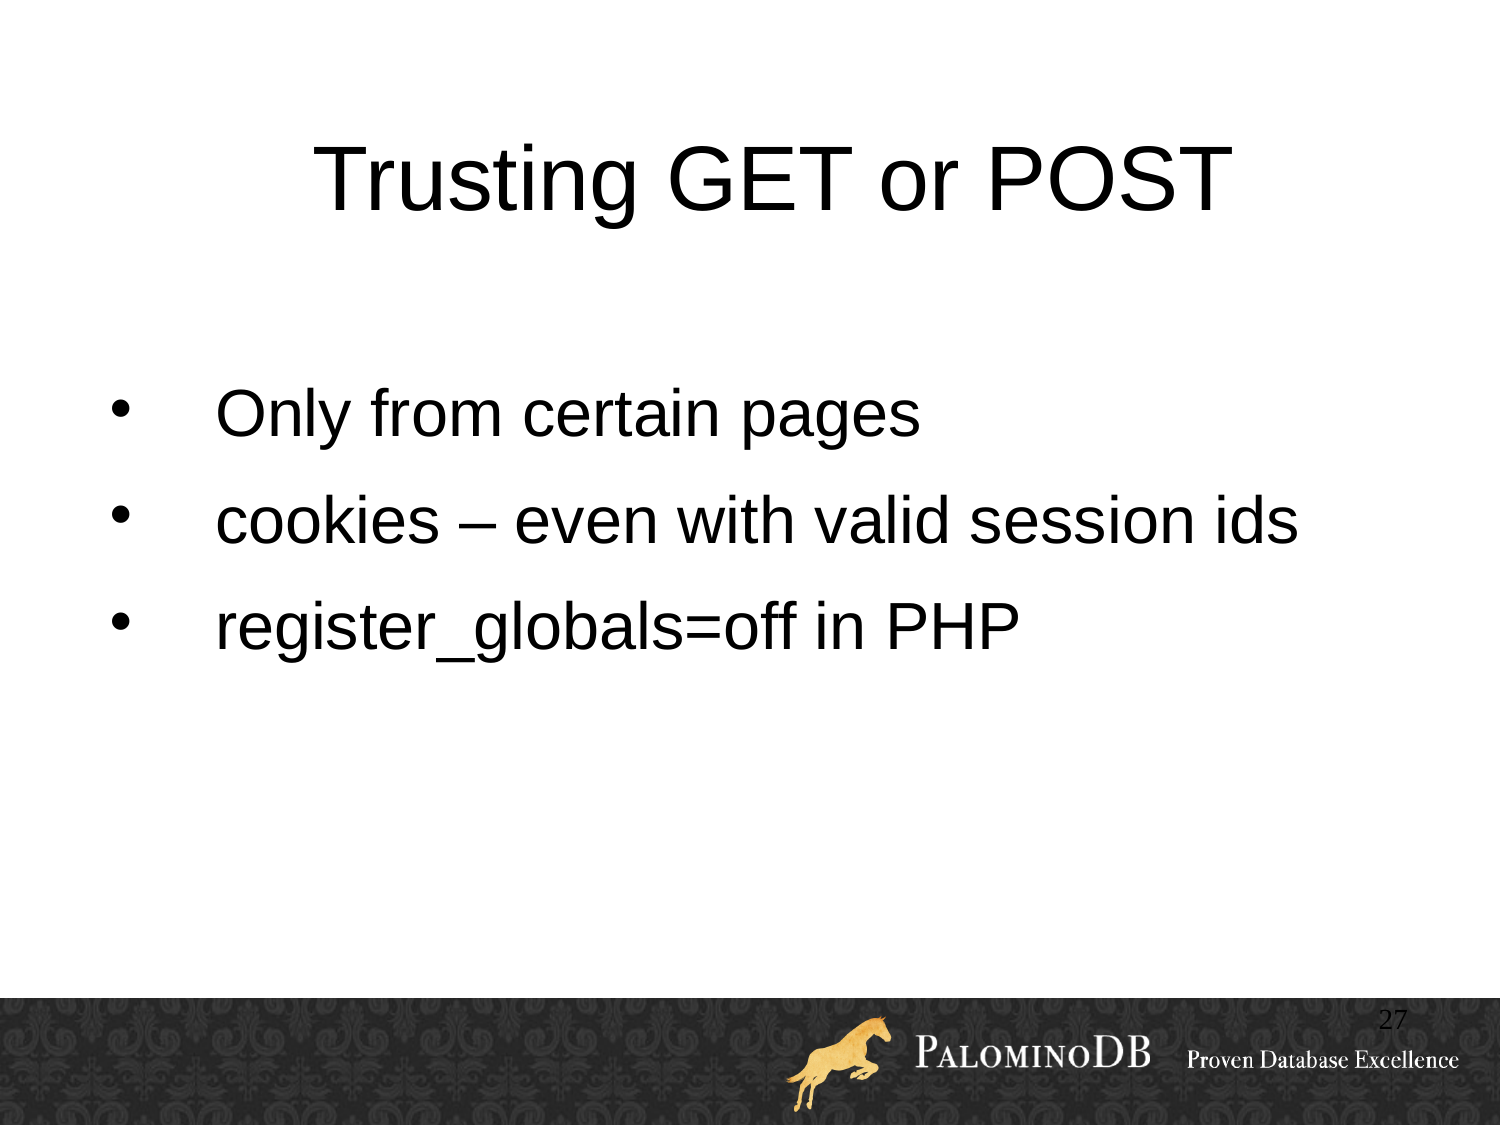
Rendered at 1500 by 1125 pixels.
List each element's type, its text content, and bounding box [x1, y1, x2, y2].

title Trusting GET or POST [133, 82, 1415, 263]
picture [0, 998, 1500, 1125]
list Only from certain pages cookies – even with valid session ids register_globals=off in PHP [74, 263, 1425, 1006]
